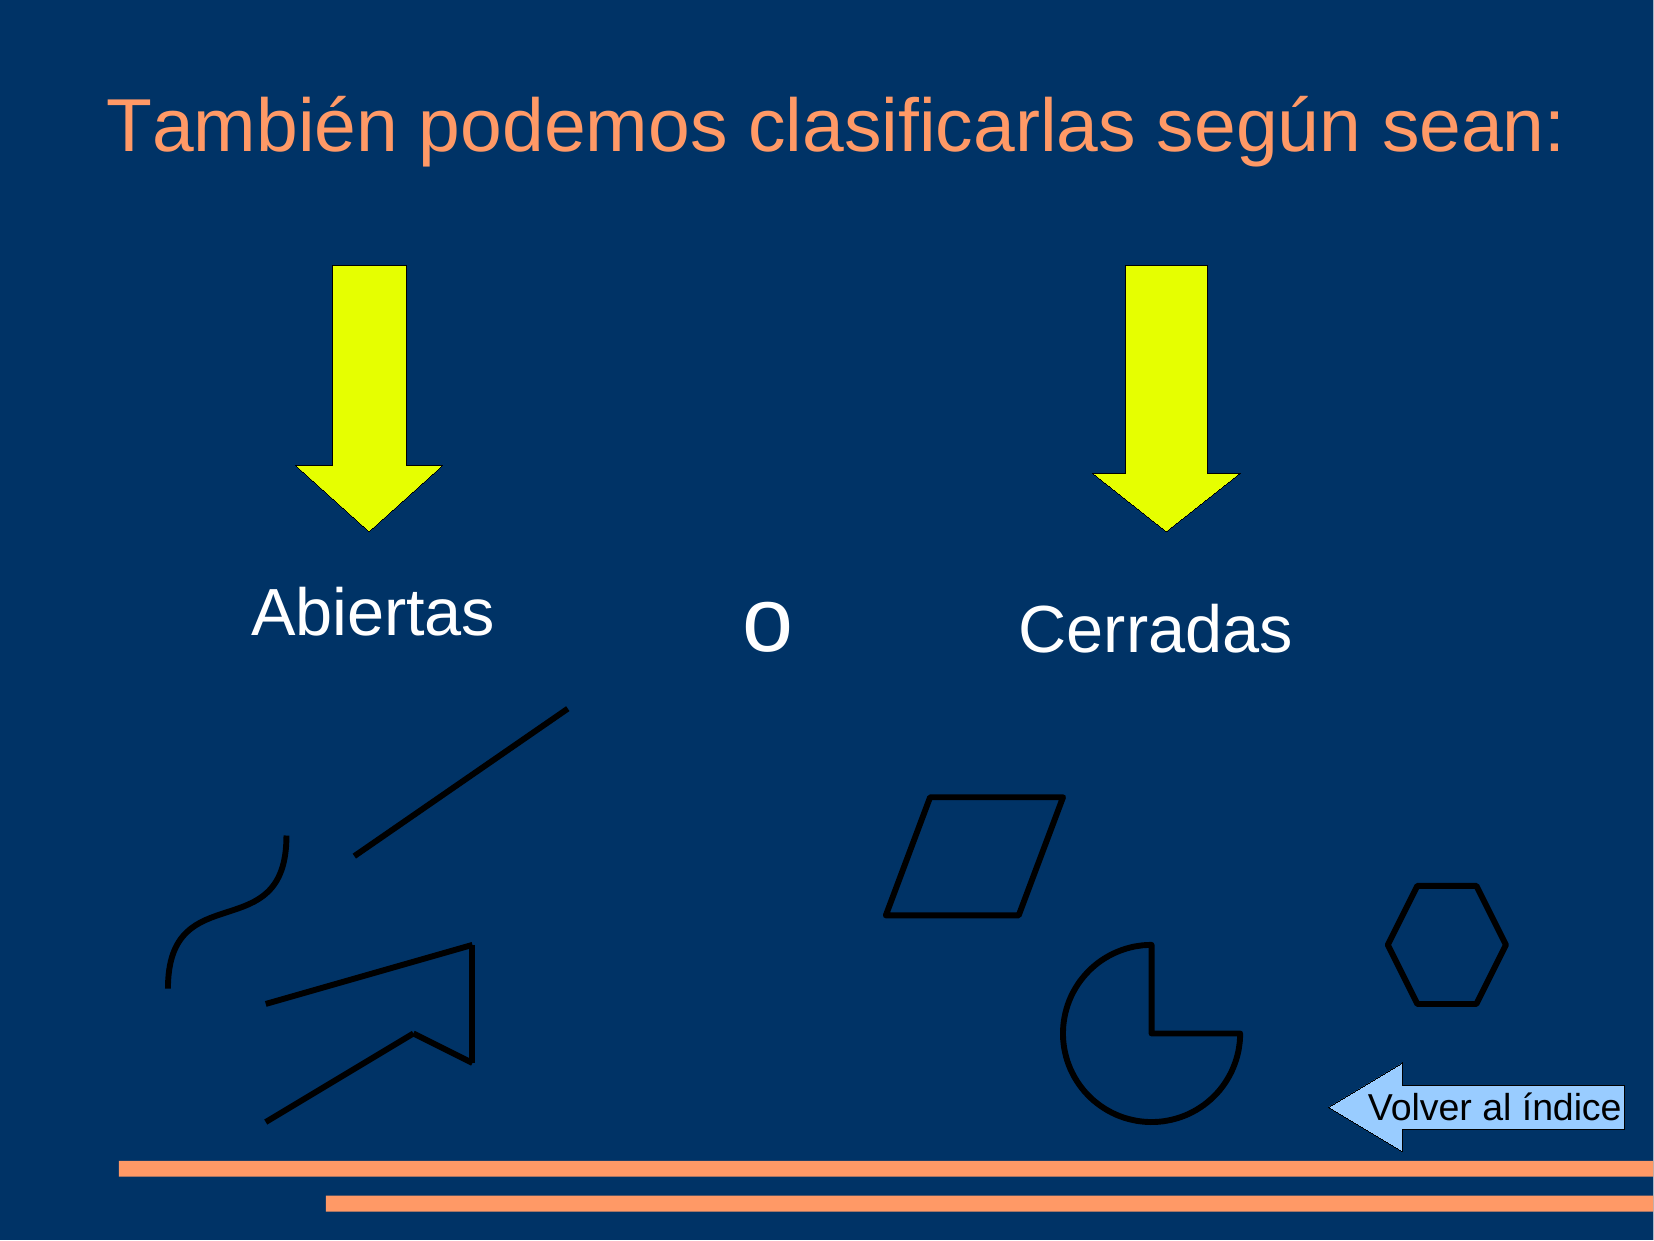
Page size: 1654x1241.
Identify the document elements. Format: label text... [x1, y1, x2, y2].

text_box Abiertas [236, 567, 650, 742]
text_box o [649, 561, 886, 679]
title También podemos clasificarlas según sean: [106, 29, 1595, 222]
text_box Volver al índice [1328, 1062, 1625, 1152]
text_box Cerradas [1003, 584, 1329, 801]
text_box [295, 265, 443, 532]
text_box [1092, 265, 1241, 532]
